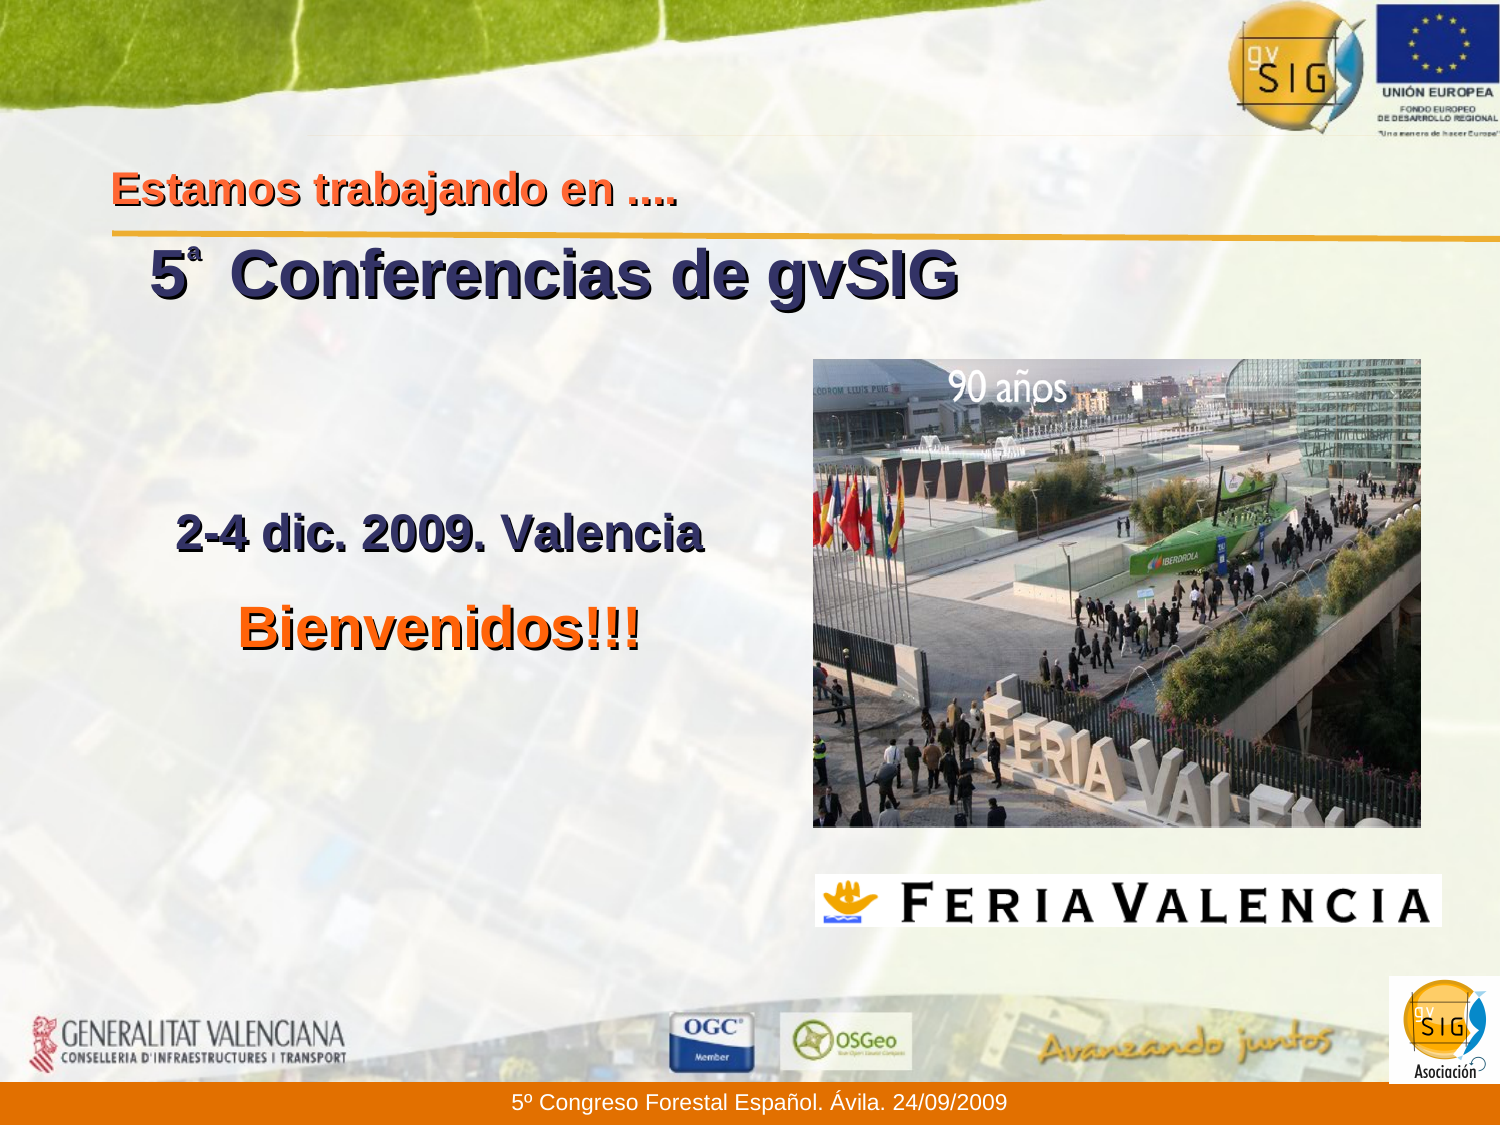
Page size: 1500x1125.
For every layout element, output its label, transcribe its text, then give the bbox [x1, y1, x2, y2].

picture [0, 359, 1500, 1084]
title [0, 86, 1500, 461]
list 5ª Conferencias de gvSIG [149, 260, 1015, 352]
list 2-4 dic. 2009. Valencia Bienvenidos!!! [82, 504, 797, 660]
picture [0, 0, 1500, 86]
text_box Estamos trabajando en .... [110, 164, 679, 218]
